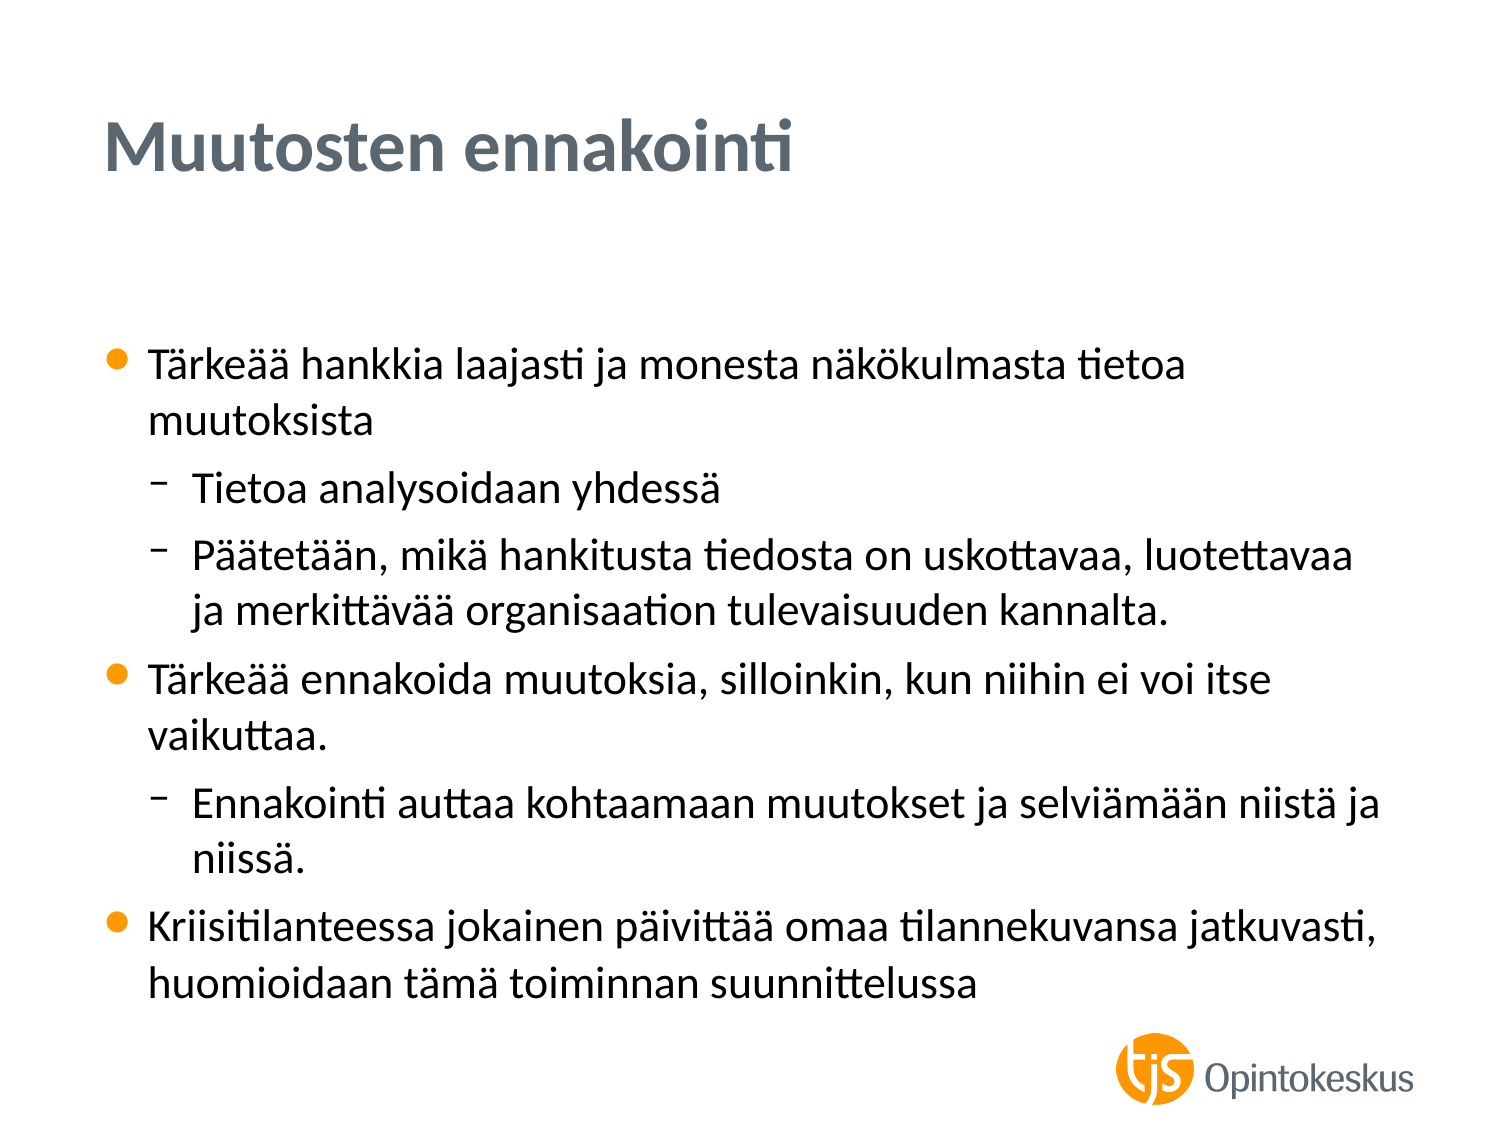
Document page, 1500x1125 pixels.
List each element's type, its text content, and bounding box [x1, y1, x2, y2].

picture [1116, 1033, 1413, 1105]
title Muutosten ennakointi [88, 88, 1412, 266]
list Tärkeää hankkia laajasti ja monesta näkökulmasta tietoa muutoksista Tietoa analysoidaan yhdessä Päätetään, mikä hankitusta tiedosta on uskottavaa, luotettavaa ja merkittävää organisaation tulevaisuuden kannalta. Tärkeää ennakoida muutoksia, silloinkin, kun niihin ei voi itse vaikuttaa. Ennakointi auttaa kohtaamaan muutokset ja selviämään niistä ja niissä. Kriisitilanteessa jokainen päivittää omaa tilannekuvansa jatkuvasti, huomioidaan tämä toiminnan suunnittelussa [88, 324, 1412, 1004]
